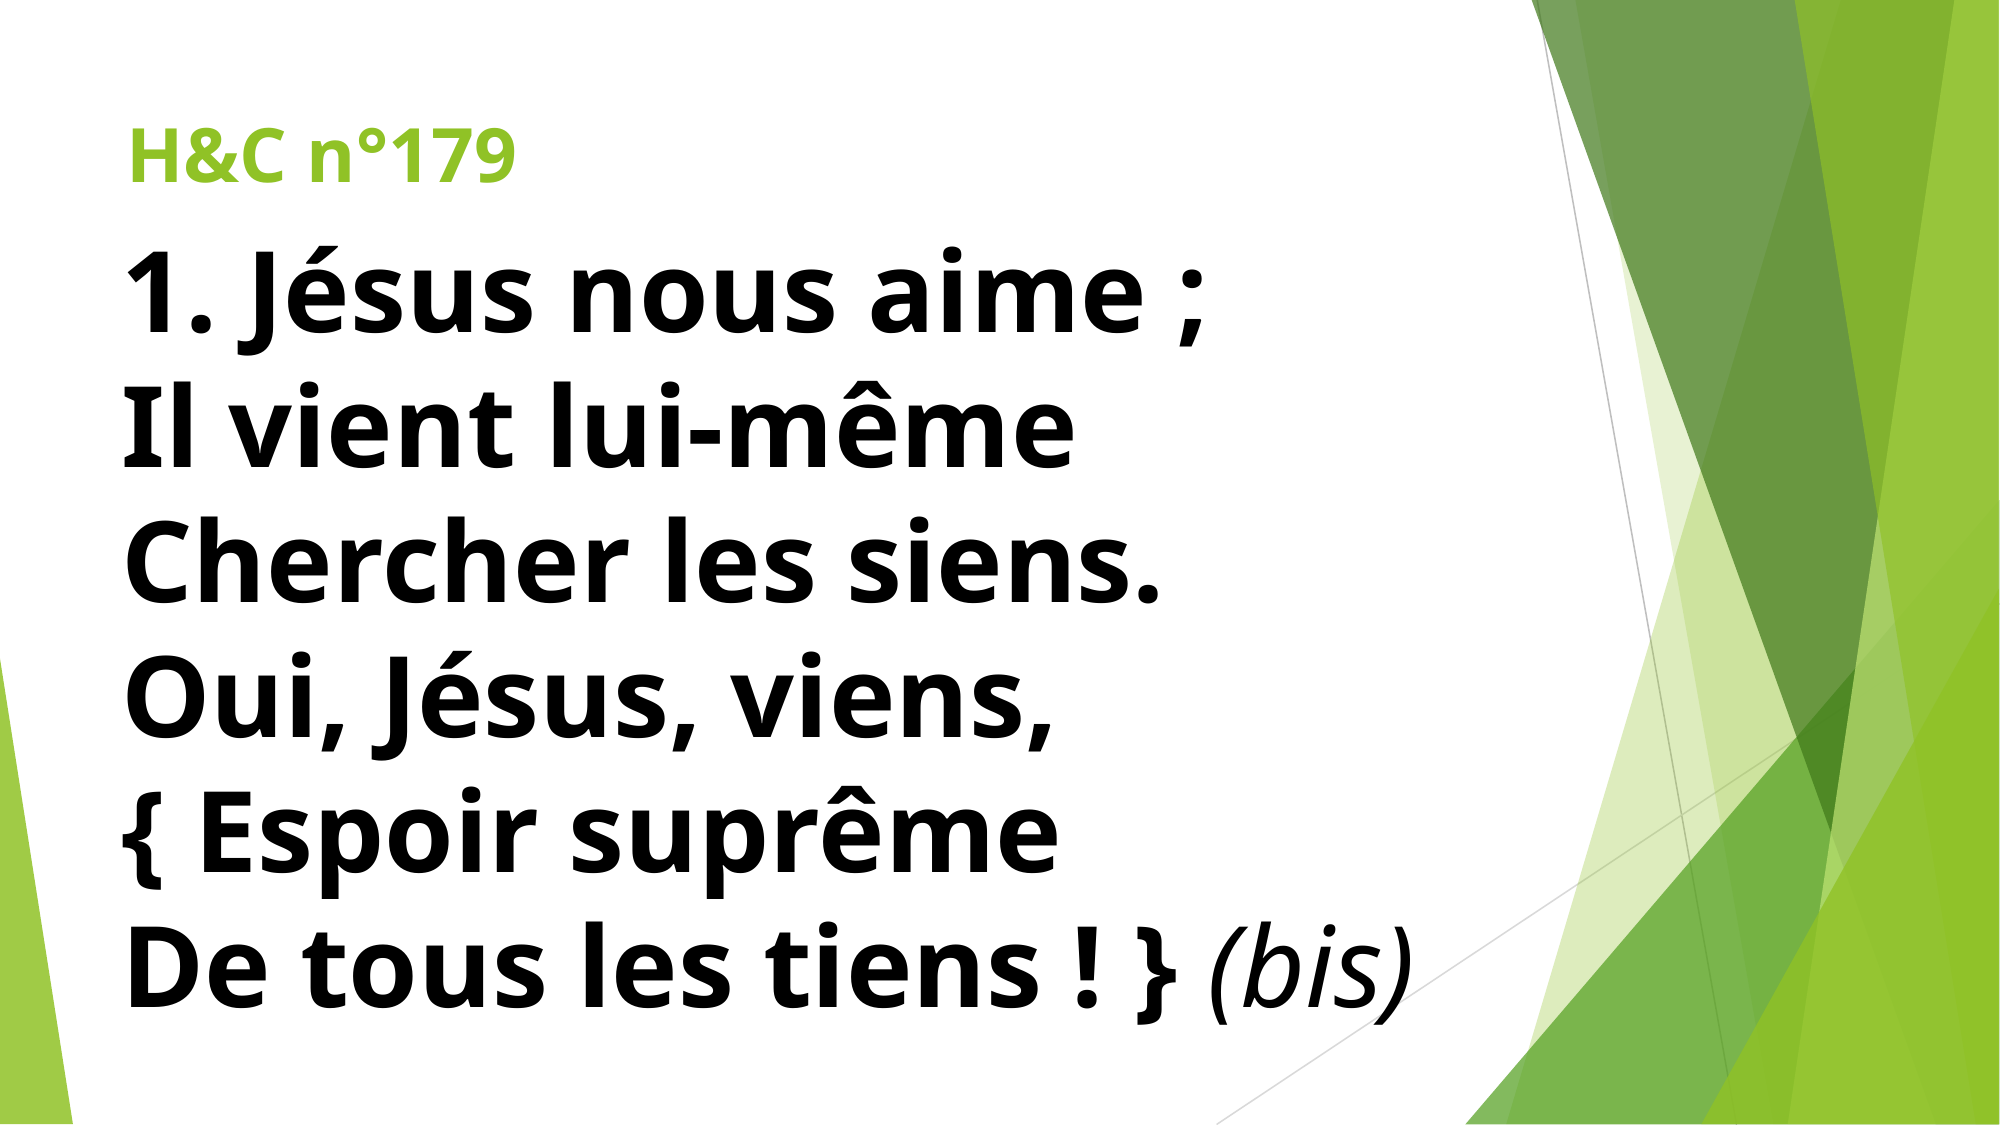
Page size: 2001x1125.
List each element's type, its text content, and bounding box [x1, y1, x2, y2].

text_box H&C n°179 [111, 99, 1522, 212]
text_box 1. Jésus nous aime ; Il vient lui-même Chercher les siens. Oui, Jésus, viens, { Espoir suprême De tous les tiens ! } (bis) [106, 212, 1961, 1074]
